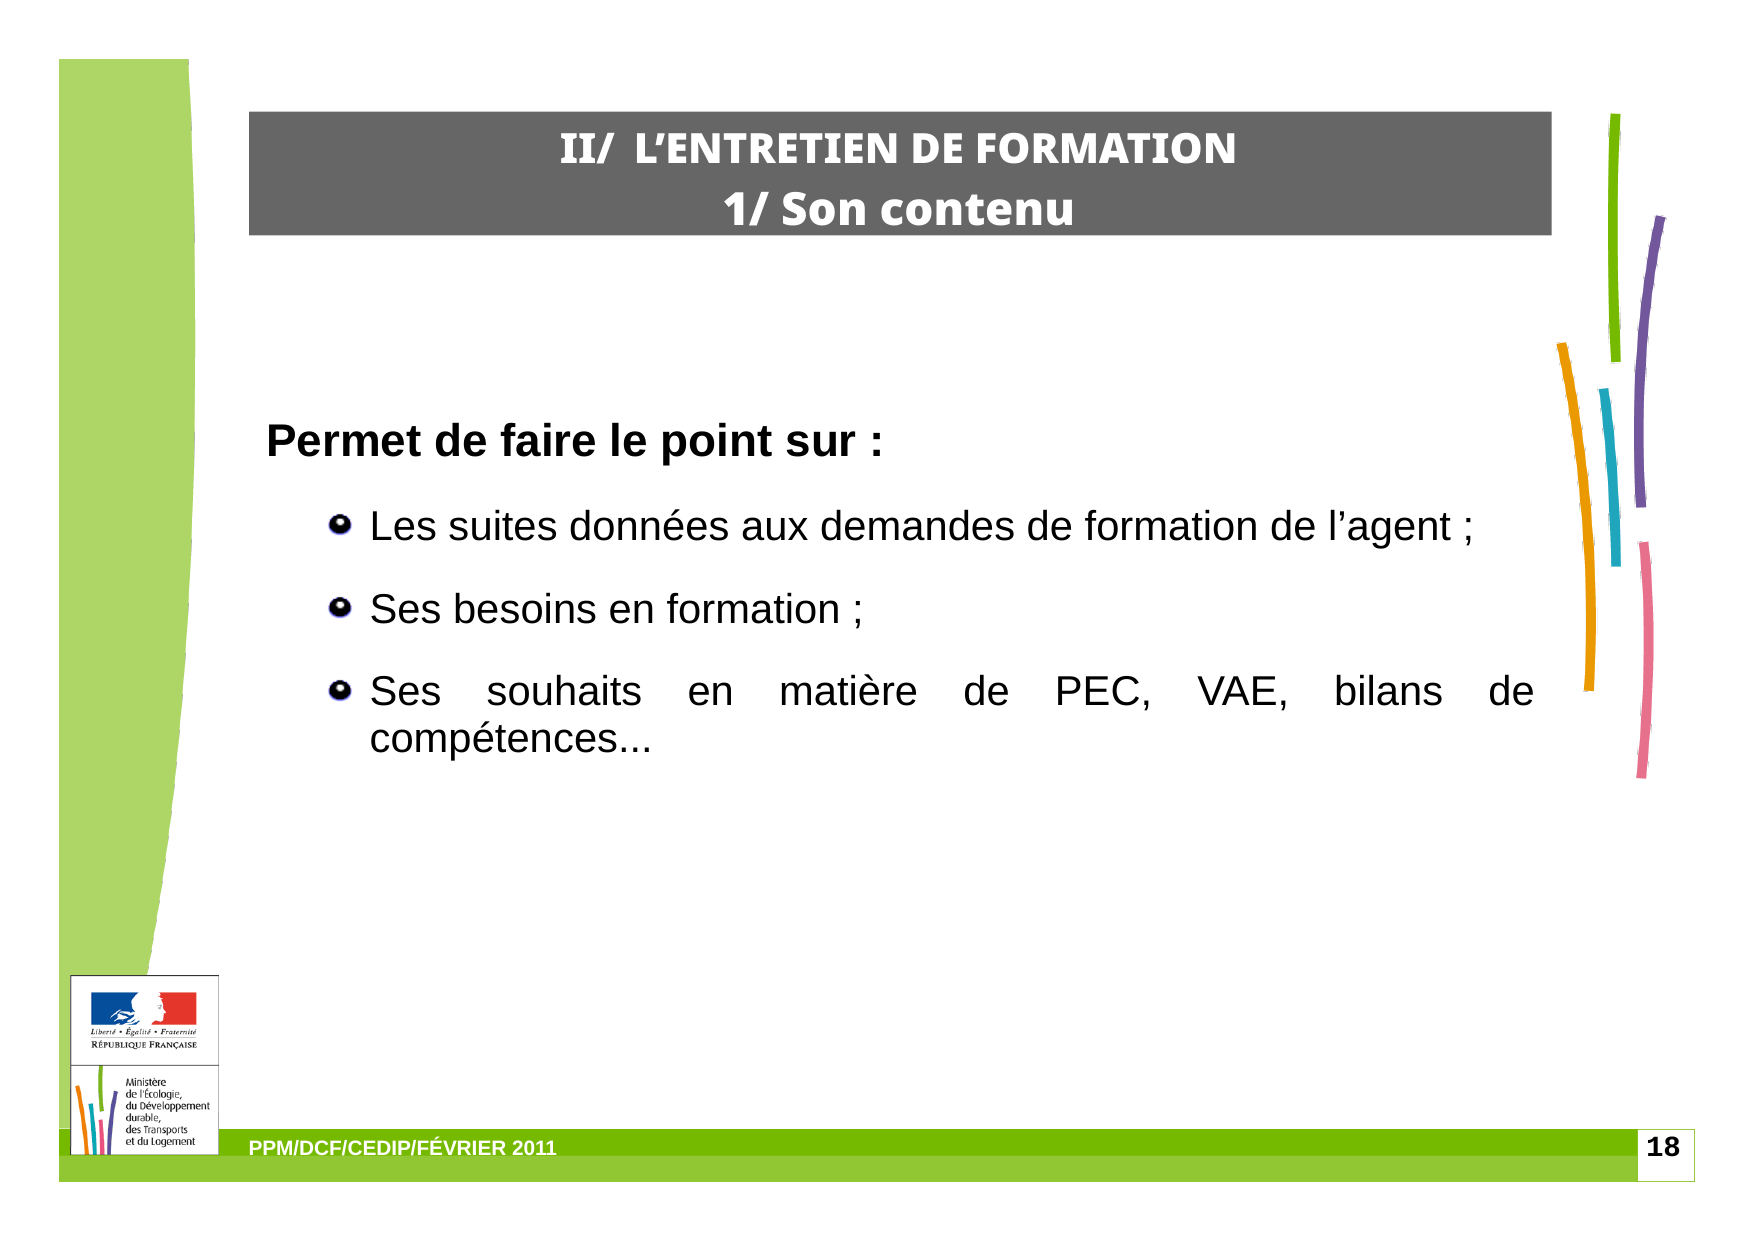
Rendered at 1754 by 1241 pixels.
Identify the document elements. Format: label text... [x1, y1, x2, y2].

text_box II/ L’ENTRETIEN DE FORMATION 1/ Son contenu [247, 111, 1551, 251]
picture [59, 59, 1695, 1182]
text_box Permet de faire le point sur : Les suites données aux demandes de formation de l’agent ; Ses besoins en formation ; Ses souhaits en matière de PEC, VAE, bilans de compétences... [251, 407, 1551, 771]
text_box PPM/DCF/CEDIP/FÉVRIER 2011 [233, 1129, 592, 1169]
